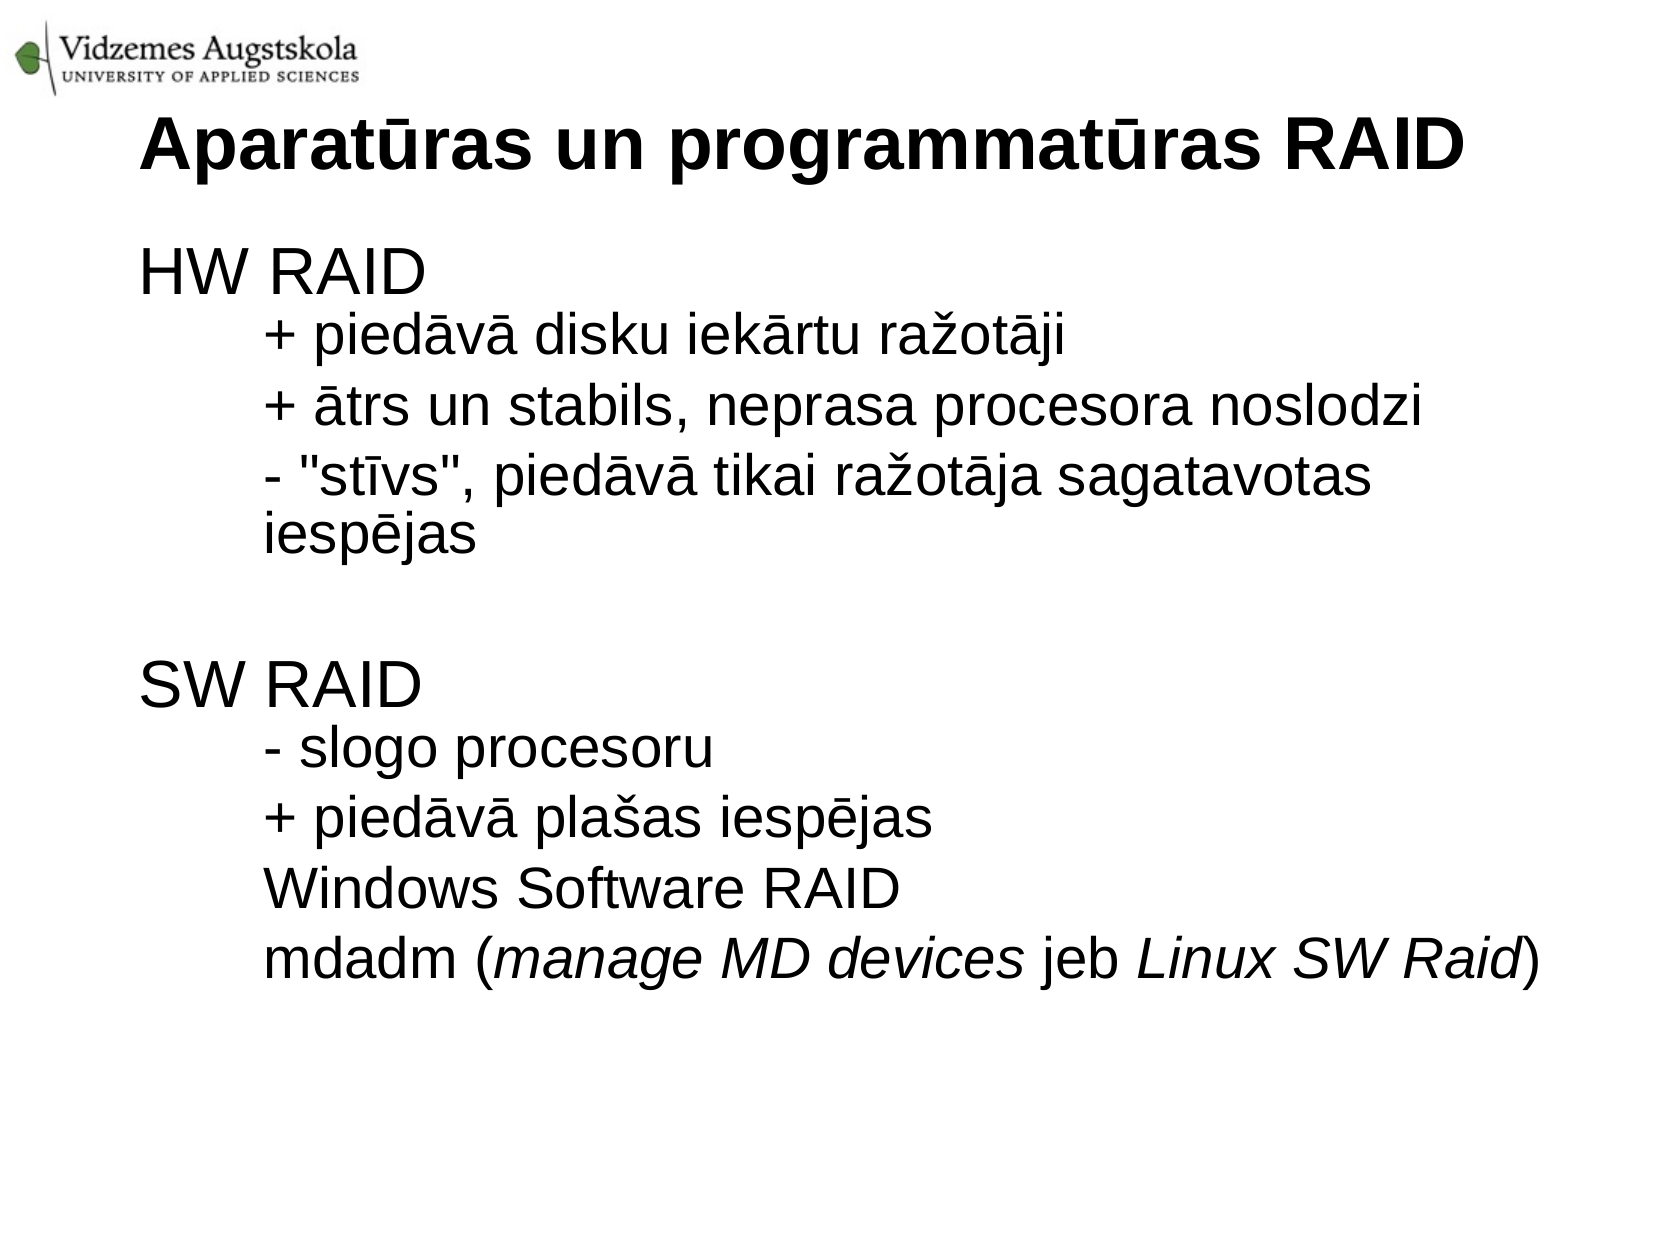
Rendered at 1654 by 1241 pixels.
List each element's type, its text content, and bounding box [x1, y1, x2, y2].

list HW RAID + piedāvā disku iekārtu ražotāji + ātrs un stabils, neprasa procesora noslodzi - "stīvs", piedāvā tikai ražotāja sagatavotas iespējas SW RAID - slogo procesoru + piedāvā plašas iespējas Windows Software RAID mdadm (manage MD devices jeb Linux SW Raid) [82, 236, 1569, 1107]
picture [5, 2, 368, 113]
title Aparatūras un programmatūras RAID [94, 103, 1512, 188]
